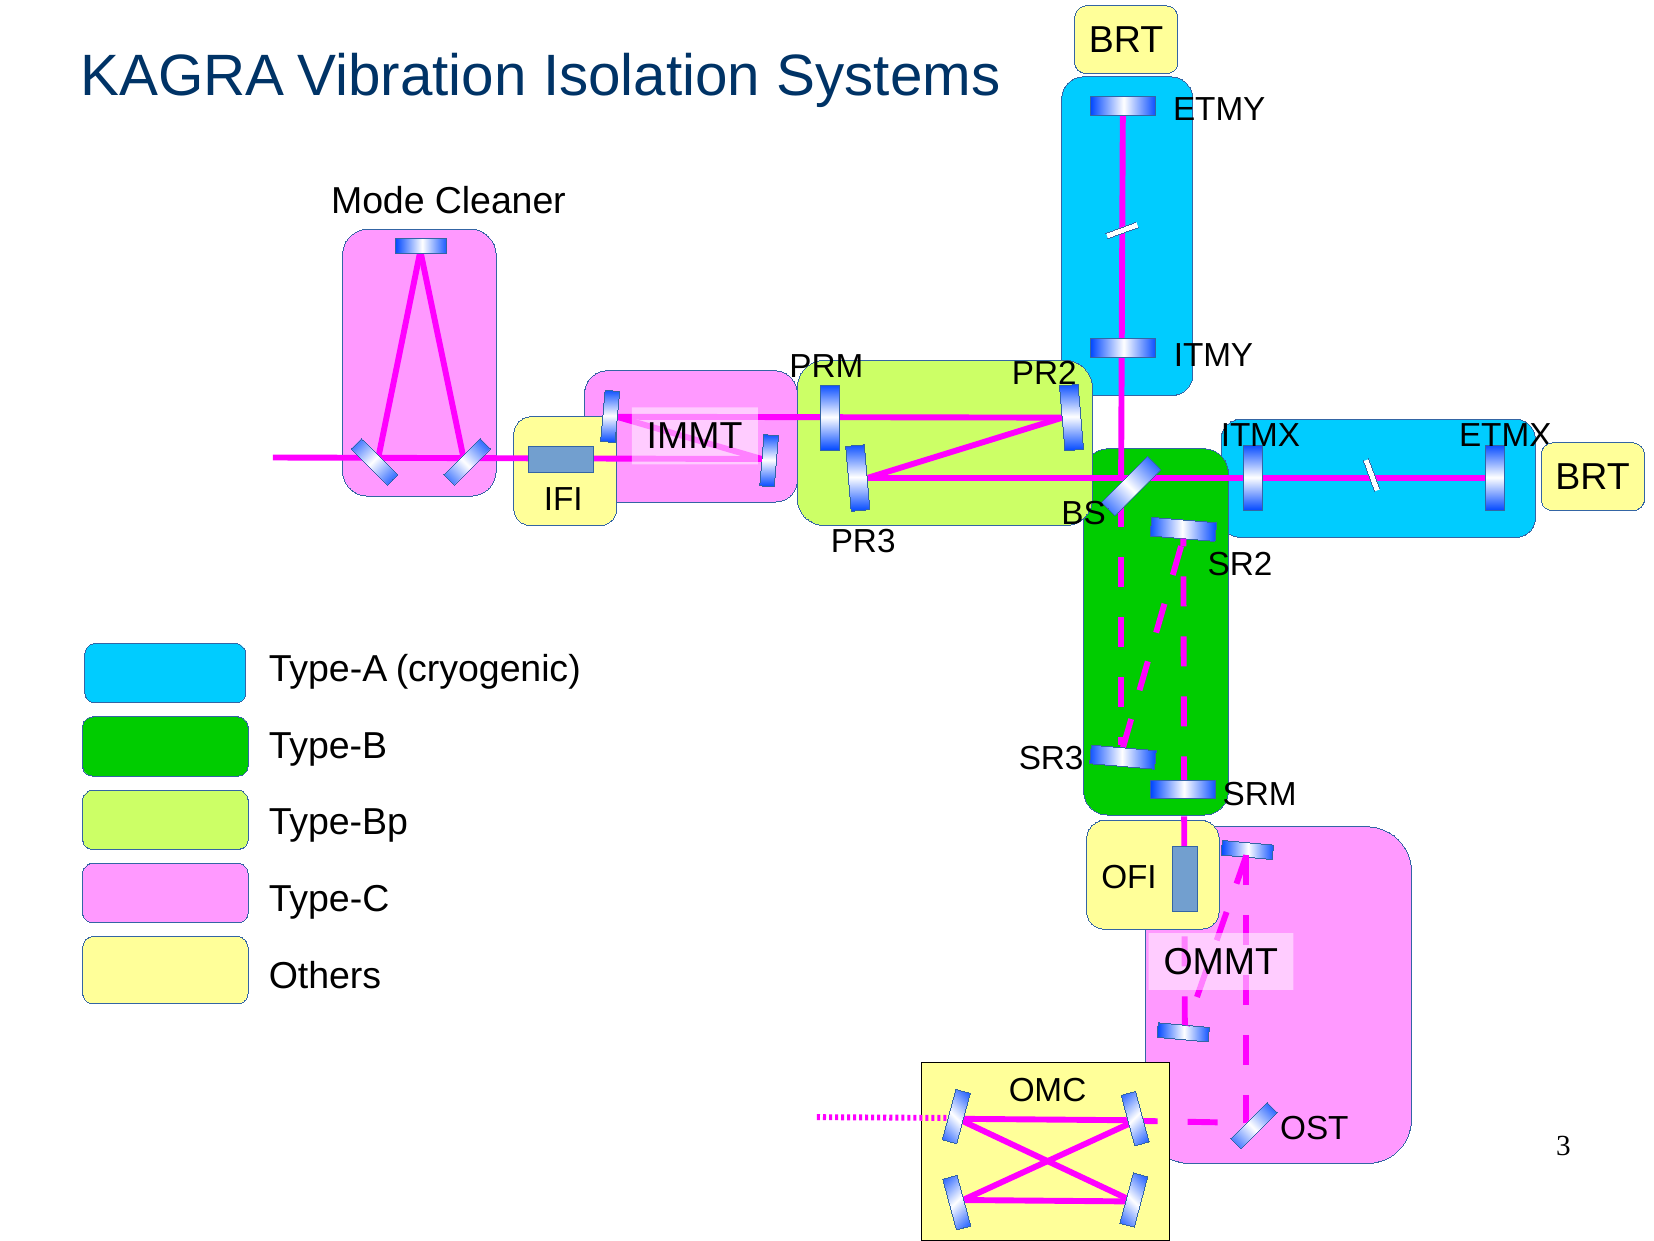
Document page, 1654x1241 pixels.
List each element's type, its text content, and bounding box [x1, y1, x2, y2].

text_box [342, 230, 497, 497]
text_box Type-C [253, 870, 405, 928]
text_box ITMY [1159, 328, 1274, 381]
text_box Mode Cleaner [316, 172, 581, 230]
text_box SR3 [1003, 732, 1099, 785]
text_box [921, 820, 1412, 1241]
text_box IMMT [631, 407, 758, 465]
text_box PR2 [997, 347, 1097, 400]
text_box [1061, 76, 1193, 396]
text_box OFI [1086, 851, 1190, 904]
text_box [82, 716, 249, 777]
text_box PRM [774, 340, 886, 393]
text_box BRT [1074, 5, 1178, 74]
text_box PR3 [816, 515, 911, 568]
text_box [82, 936, 249, 1004]
text_box [84, 643, 246, 703]
text_box Type-A (cryogenic) [253, 639, 596, 697]
text_box OMMT [1148, 933, 1294, 990]
text_box OST [1265, 1102, 1369, 1155]
text_box SRM [1207, 768, 1312, 821]
text_box ETMY [1158, 82, 1281, 135]
text_box ETMX [1444, 408, 1567, 461]
text_box [82, 790, 249, 850]
text_box IFI [529, 473, 632, 526]
text_box BS [1046, 487, 1121, 540]
text_box KAGRA Vibration Isolation Systems [66, 35, 1016, 116]
text_box Type-B [254, 716, 403, 774]
text_box BRT [1541, 442, 1645, 511]
text_box [82, 863, 249, 923]
text_box SR2 [1192, 538, 1291, 591]
text_box Type-Bp [254, 793, 423, 851]
text_box ITMX [1206, 408, 1316, 461]
text_box OMC [993, 1064, 1102, 1117]
text_box [513, 360, 1536, 816]
text_box Others [253, 947, 397, 1004]
